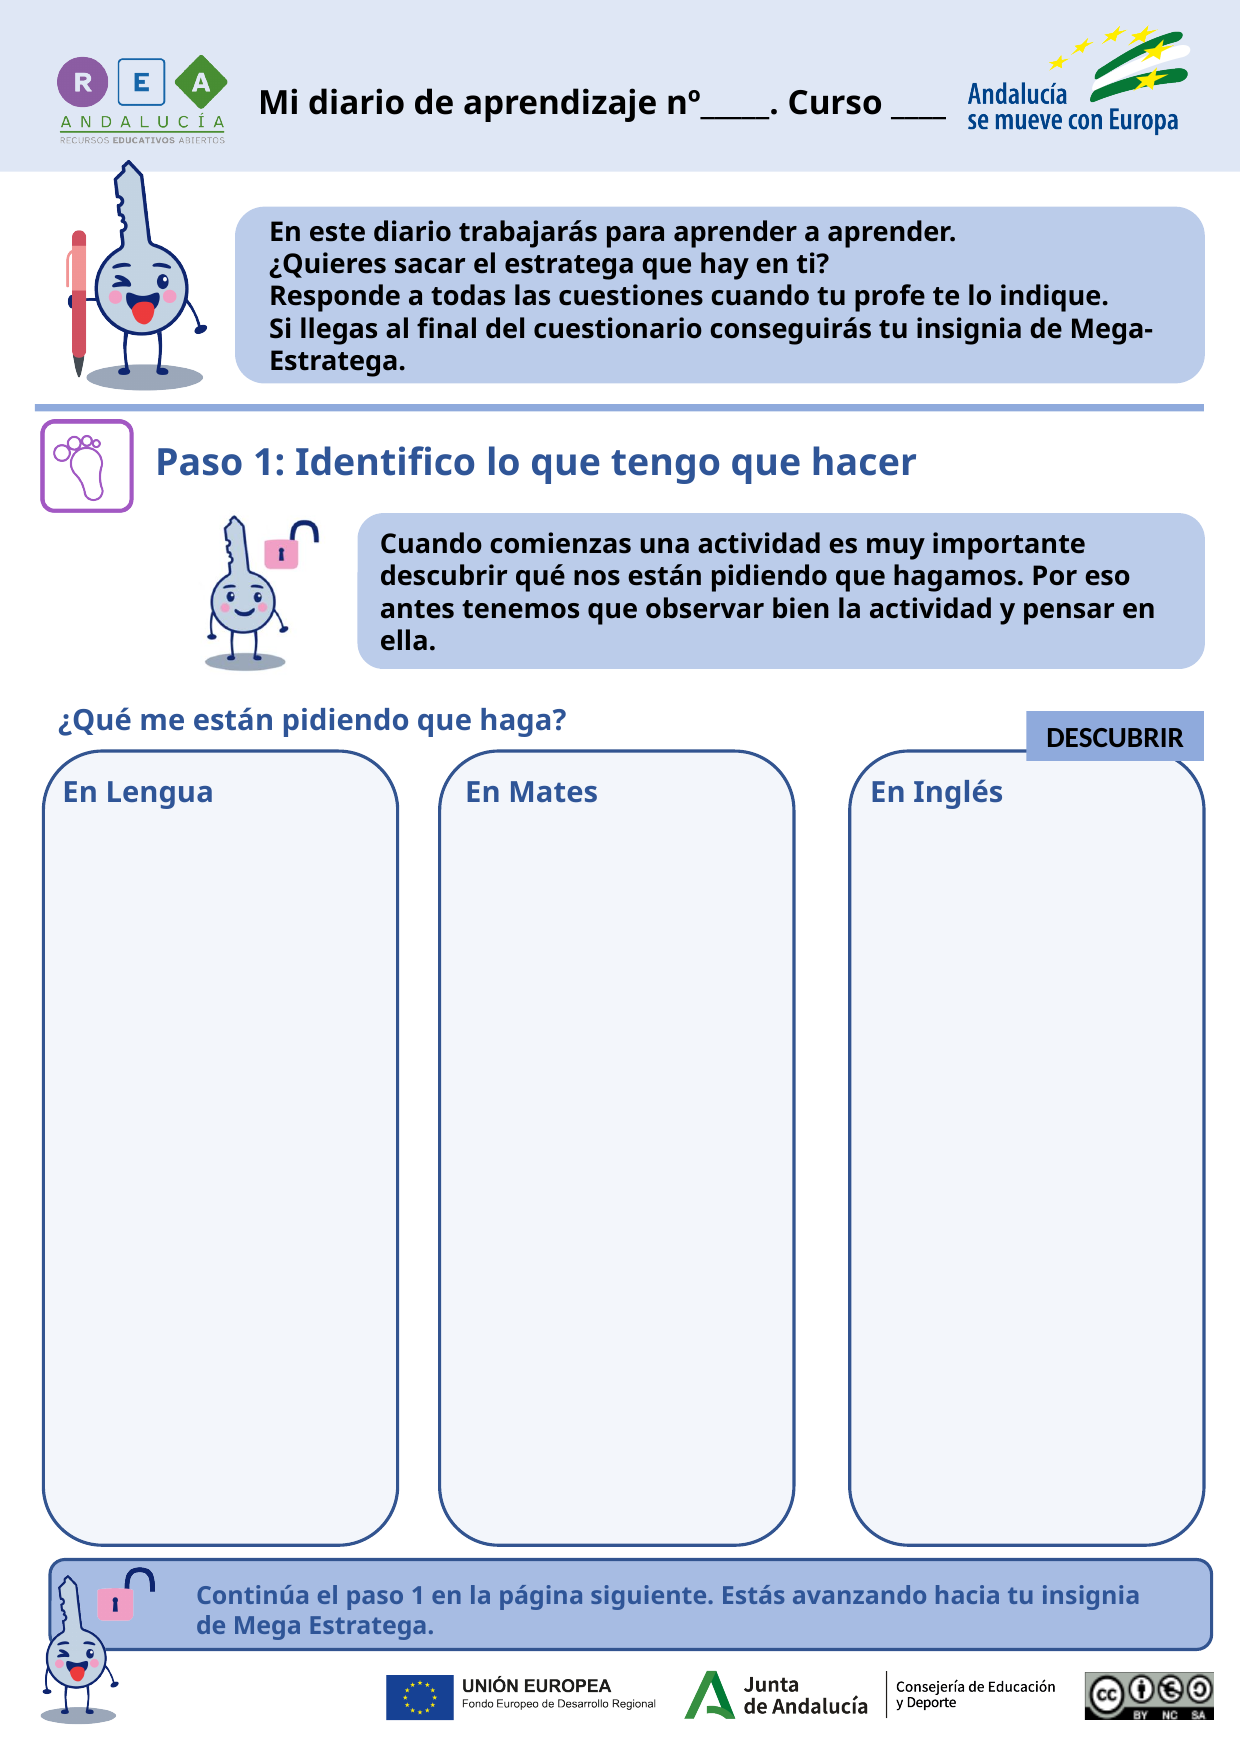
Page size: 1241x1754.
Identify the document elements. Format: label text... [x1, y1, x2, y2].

text_box DESCUBRIR [1026, 711, 1204, 761]
picture [1084, 1672, 1214, 1720]
text_box Cuando comienzas una actividad es muy importante descubrir qué nos están pidiendo que hagamos. Por eso antes tenemos que observar bien la actividad y pensar en ella. [357, 513, 1205, 669]
picture [365, 1645, 1074, 1734]
text_box En este diario trabajarás para aprender a aprender. ¿Quieres sacar el estratega que hay en ti? Responde a todas las cuestiones cuando tu profe te lo indique. Si llegas al final del cuestionario conseguirás tu insignia de Mega-Estratega. [310, 206, 1240, 384]
text_box En Mates [450, 765, 613, 816]
text_box ¿Qué me están pidiendo que haga? [43, 693, 1206, 744]
text_box Paso 1: Identifico lo que tengo que hacer [140, 430, 933, 491]
text_box En Lengua [47, 765, 229, 816]
text_box [182, 1559, 1212, 1650]
text_box En Inglés [855, 765, 1019, 816]
text_box [439, 751, 794, 1546]
picture [961, 23, 1197, 141]
text_box [310, 404, 1204, 412]
text_box [0, 0, 1240, 172]
text_box Mi diario de aprendizaje nº_____. Curso ____ [243, 73, 961, 129]
picture [181, 491, 335, 683]
text_box Continúa el paso 1 en la página siguiente. Estás avanzando hacia tu insignia de Mega Estratega. [181, 1572, 1162, 1629]
picture [0, 1552, 182, 1734]
picture [0, 50, 310, 513]
text_box [43, 751, 398, 1546]
text_box [849, 751, 1205, 1546]
